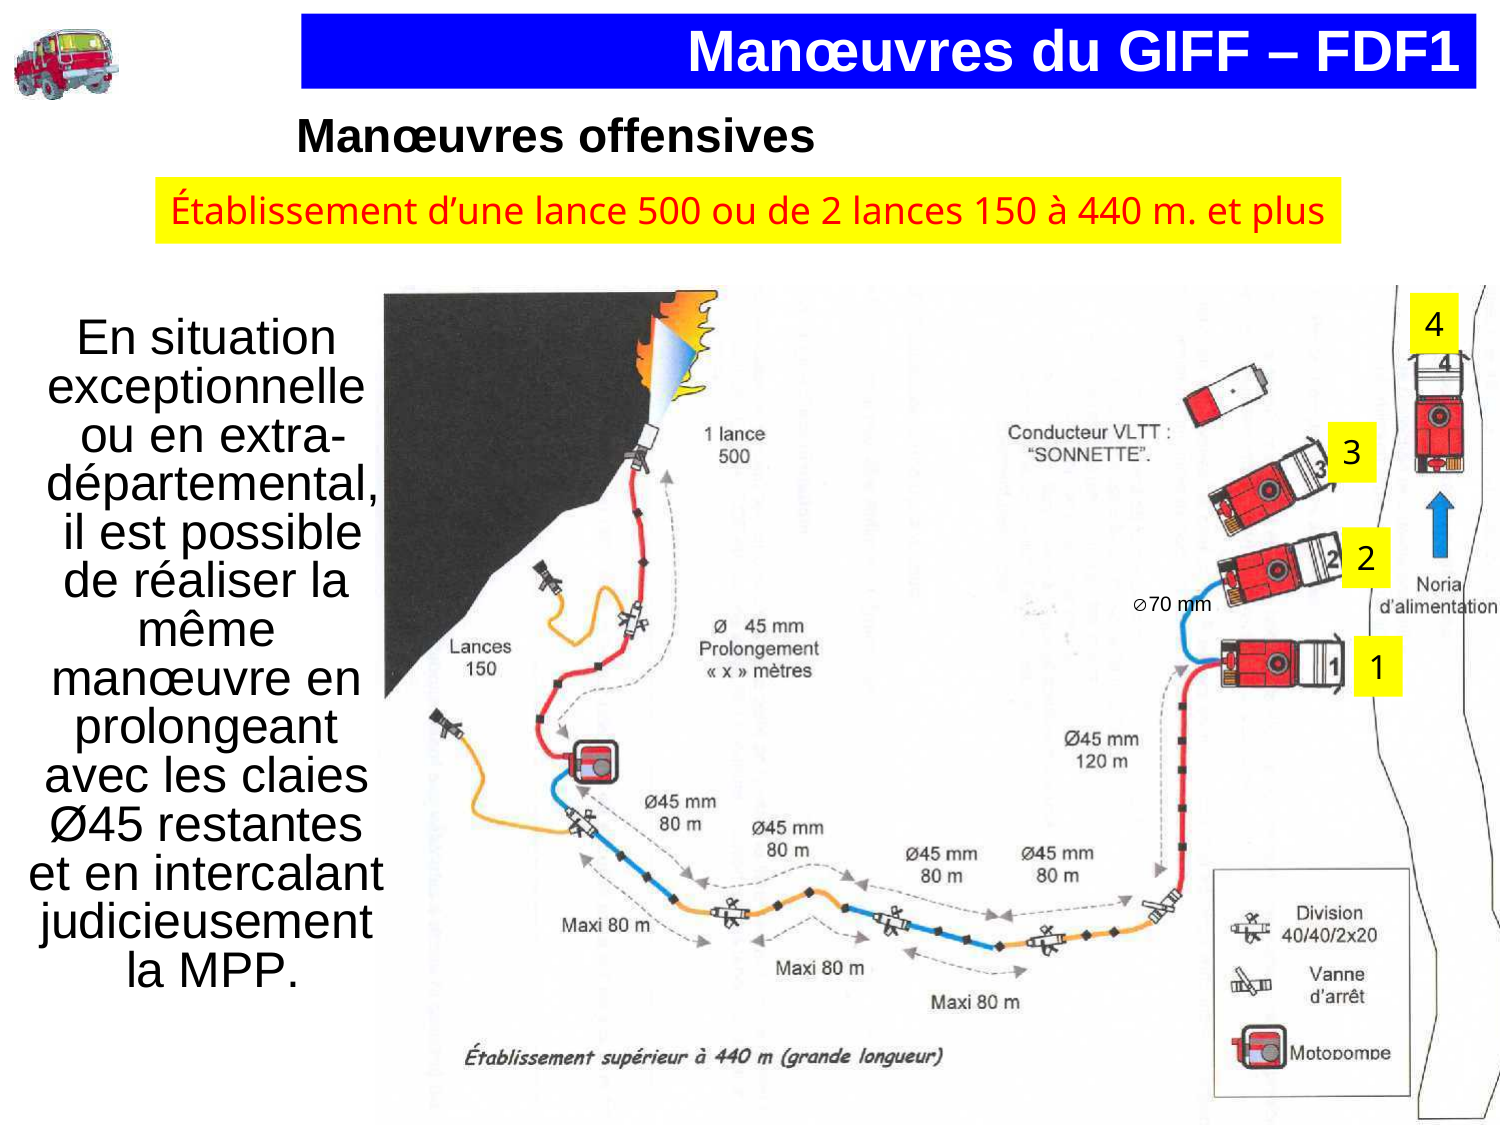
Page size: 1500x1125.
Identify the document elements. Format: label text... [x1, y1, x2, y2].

text_box Manœuvres offensives [281, 101, 832, 172]
text_box 1 [1353, 635, 1403, 697]
text_box Manœuvres du GIFF – FDF1 [301, 13, 1477, 89]
picture [14, 29, 119, 100]
text_box Établissement d’une lance 500 ou de 2 lances 150 à 440 m. et plus [155, 177, 1342, 244]
text_box 3 [1327, 421, 1377, 483]
text_box 70 mm [1117, 585, 1227, 624]
text_box 2 [1342, 527, 1391, 589]
text_box 4 [1410, 292, 1459, 354]
picture [375, 285, 1500, 1125]
text_box En situation exceptionnelle ou en extra- départemental, il est possible de réaliser la même manœuvre en prolongeant avec les claies Ø45 restantes et en intercalant judicieusement la MPP. [13, 324, 414, 1001]
